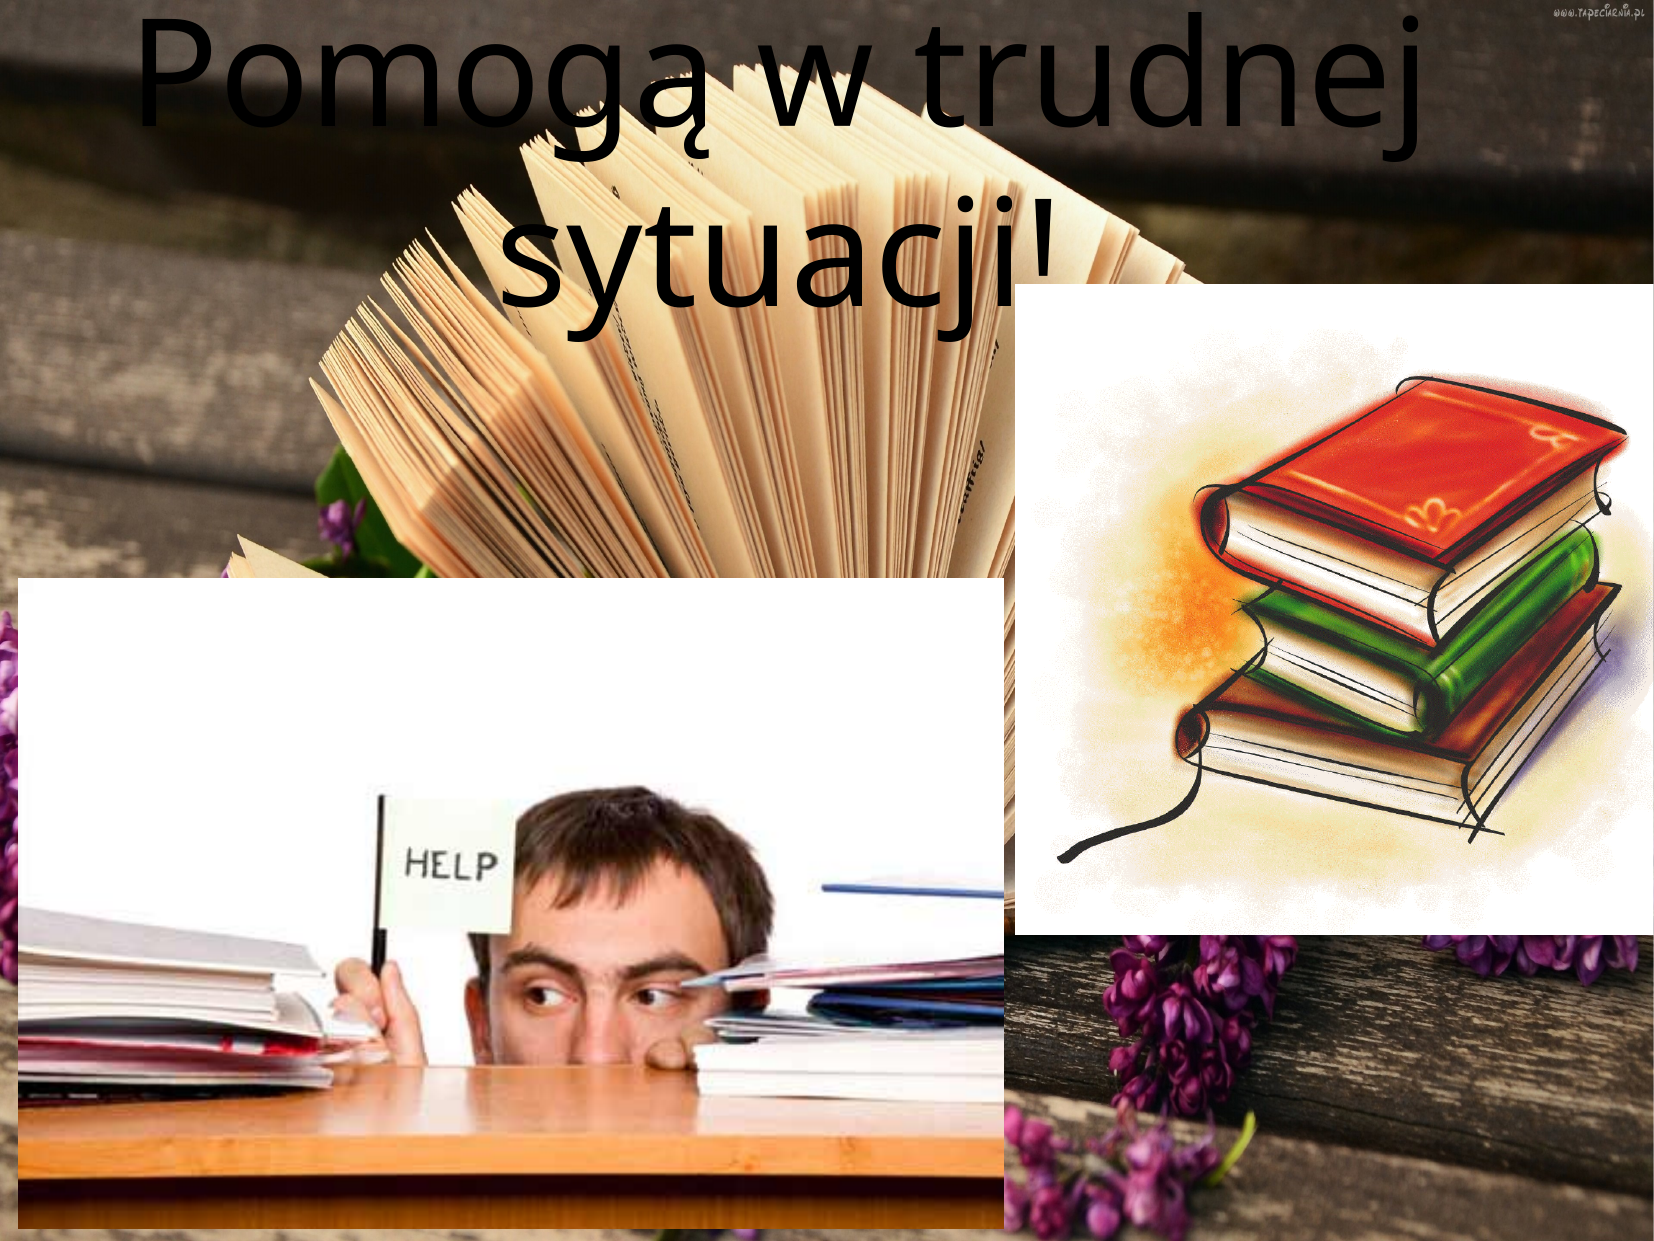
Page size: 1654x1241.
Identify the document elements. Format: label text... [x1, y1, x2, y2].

picture [1015, 284, 1654, 935]
title Pomogą w trudnej sytuacji! [35, 18, 1524, 295]
picture [18, 578, 1004, 1229]
